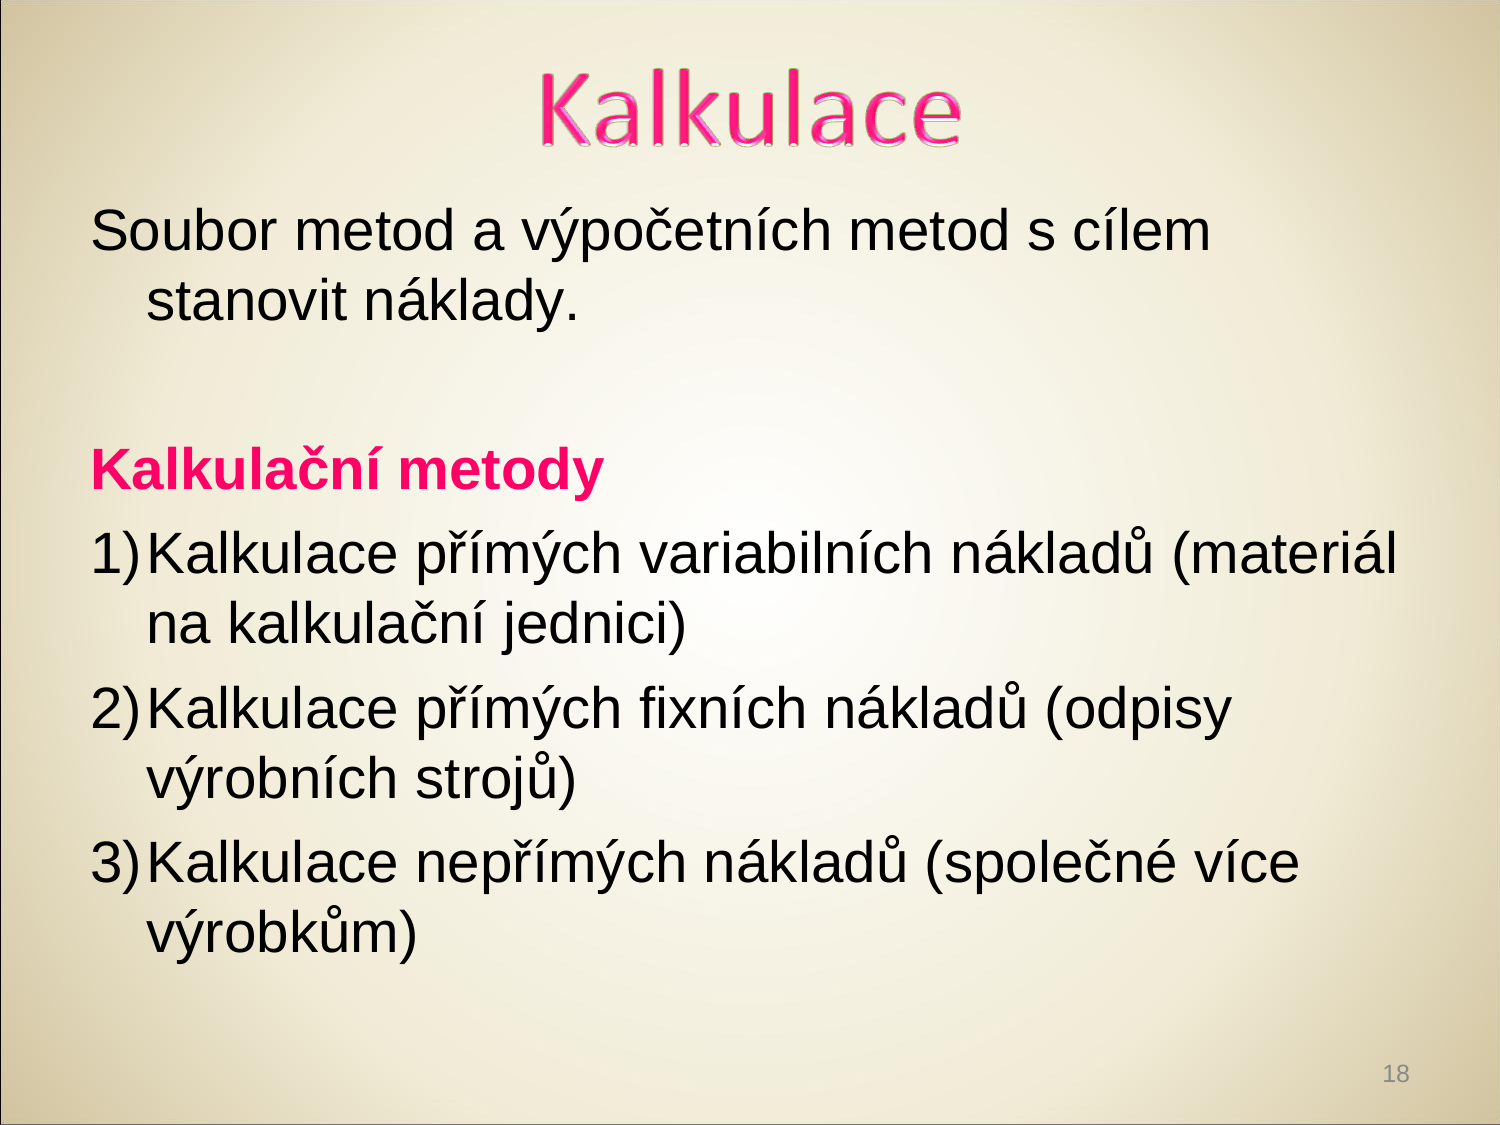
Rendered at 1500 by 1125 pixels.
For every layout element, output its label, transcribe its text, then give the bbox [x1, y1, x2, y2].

text_box [73, 3, 1427, 187]
picture [0, 0, 1500, 1125]
text_box <číslo> [1074, 1042, 1426, 1103]
list Soubor metod a výpočetních metod s cílem stanovit náklady. Kalkulační metody Kalkulace přímých variabilních nákladů (materiál na kalkulační jednici) Kalkulace přímých fixních nákladů (odpisy výrobních strojů) Kalkulace nepřímých nákladů (společné více výrobkům) [75, 187, 1426, 1057]
